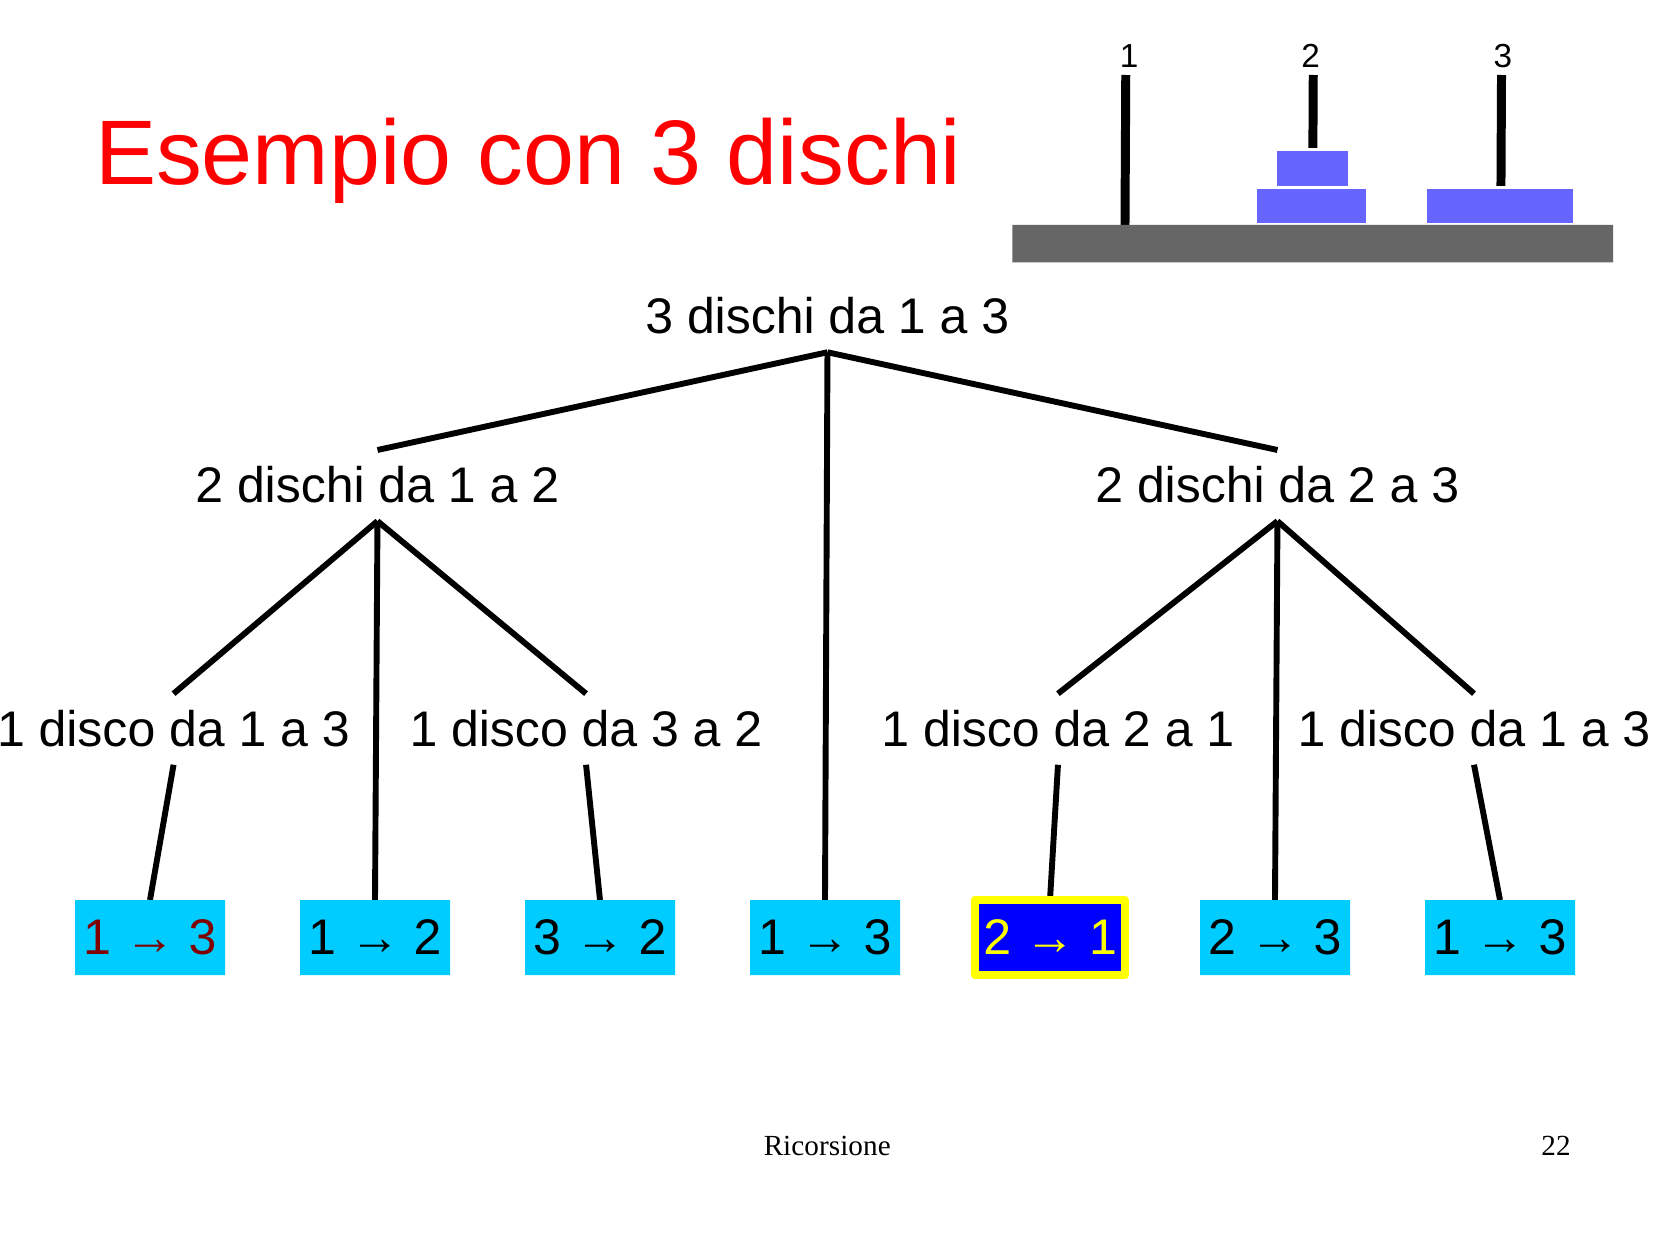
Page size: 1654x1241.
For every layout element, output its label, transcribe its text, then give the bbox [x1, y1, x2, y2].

text_box 2 dischi da 1 a 2 [180, 450, 575, 522]
title Esempio con 3 dischi [82, 49, 976, 257]
text_box 1 [1119, 37, 1165, 76]
text_box 1 → 2 [300, 900, 451, 976]
text_box 3 → 2 [525, 900, 676, 976]
text_box 3 dischi da 1 a 3 [630, 281, 1025, 353]
text_box [1012, 149, 1614, 263]
text_box 2 → 3 [1200, 900, 1351, 976]
text_box 2 dischi da 2 a 3 [1080, 450, 1475, 522]
text_box 2 [1301, 37, 1358, 76]
text_box 1 → 3 [1425, 900, 1576, 976]
text_box 1 disco da 2 a 1 [866, 693, 1250, 765]
text_box 1 disco da 3 a 2 [394, 693, 778, 765]
text_box 1 disco da 1 a 3 [0, 693, 365, 765]
text_box 3 [1493, 37, 1539, 76]
text_box 1 → 3 [75, 900, 226, 976]
text_box 1 disco da 1 a 3 [1282, 693, 1654, 765]
text_box 1 → 3 [750, 900, 901, 976]
text_box 2 → 1 [975, 900, 1126, 976]
